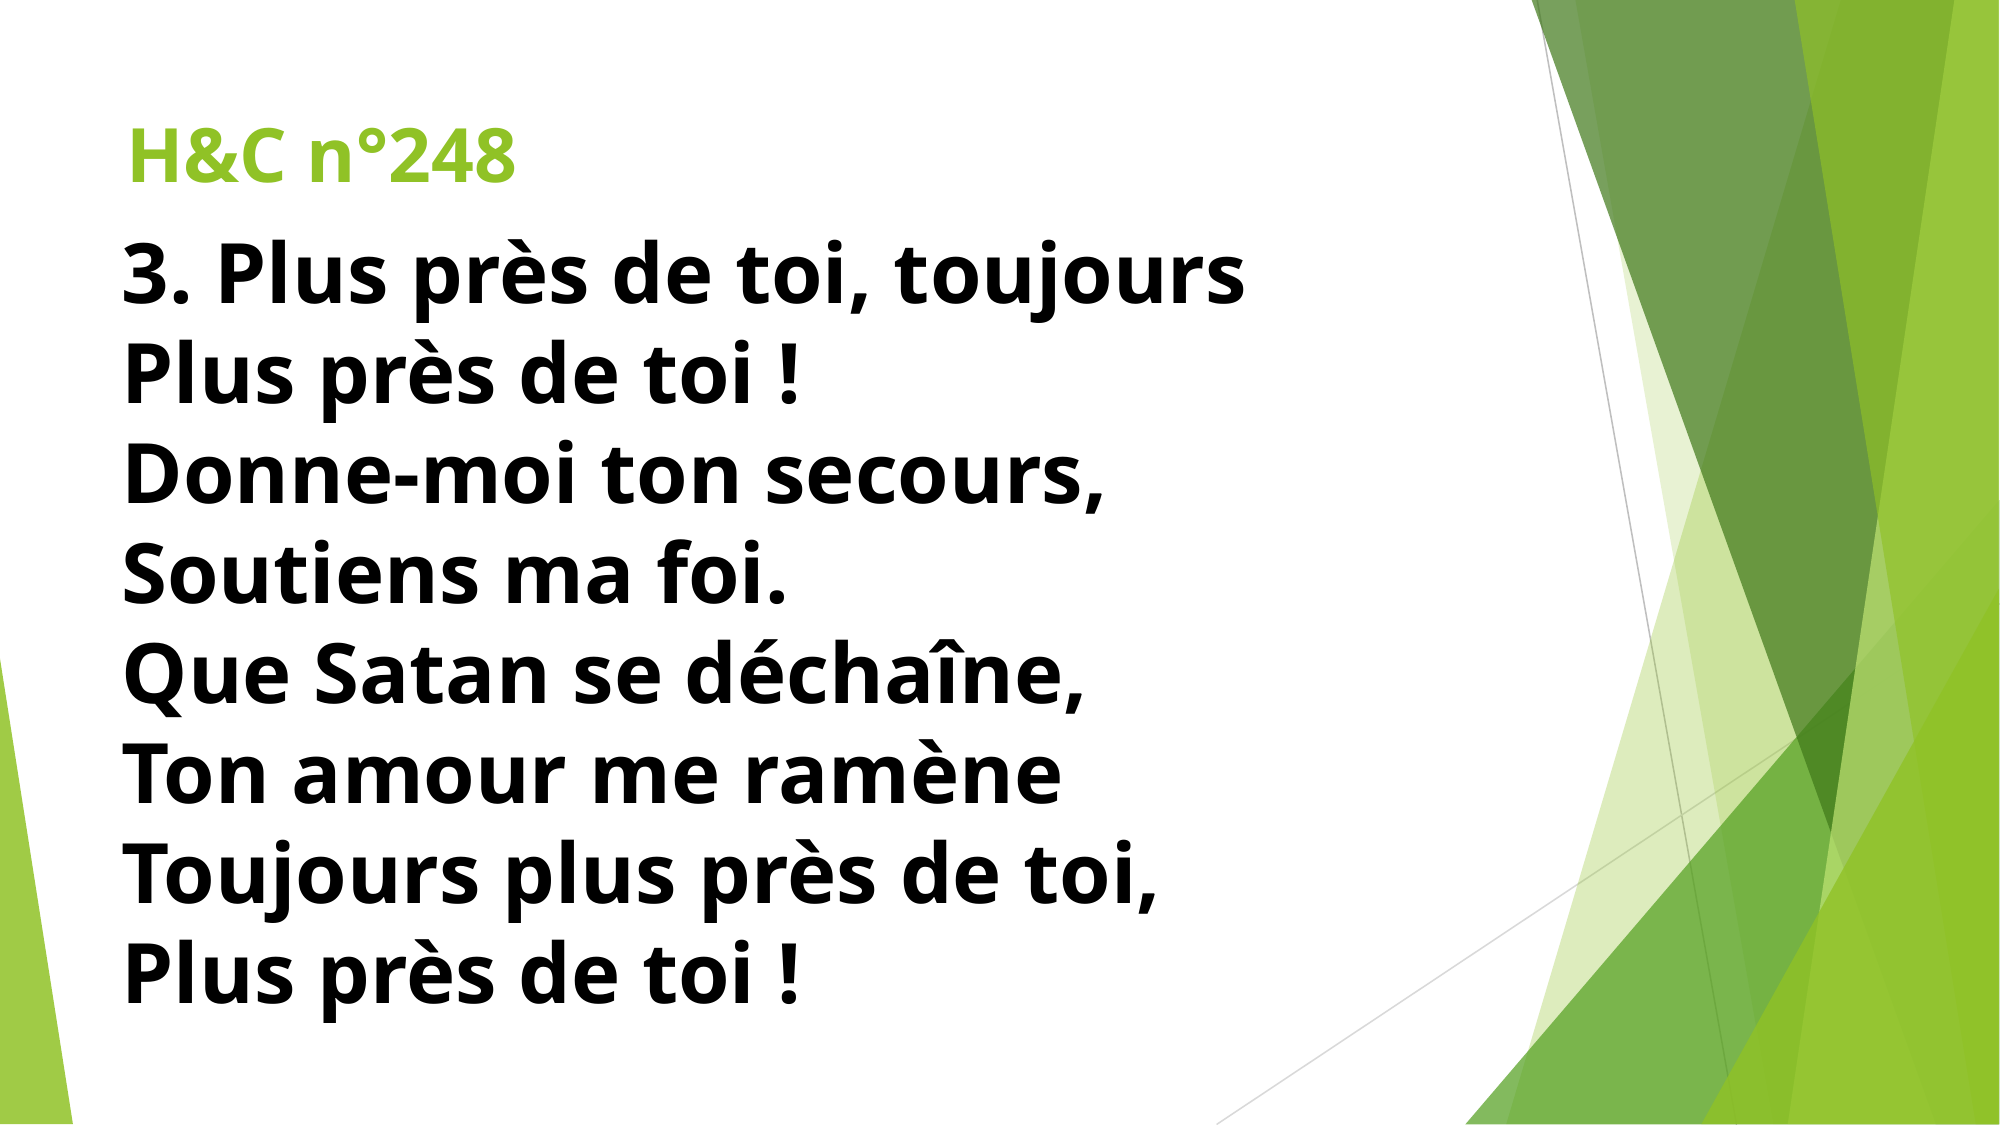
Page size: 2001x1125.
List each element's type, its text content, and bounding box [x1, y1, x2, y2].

text_box 3. Plus près de toi, toujours Plus près de toi ! Donne-moi ton secours, Soutiens ma foi. Que Satan se déchaîne, Ton amour me ramène Toujours plus près de toi, Plus près de toi ! [106, 212, 1949, 1063]
text_box H&C n°248 [111, 99, 1522, 212]
